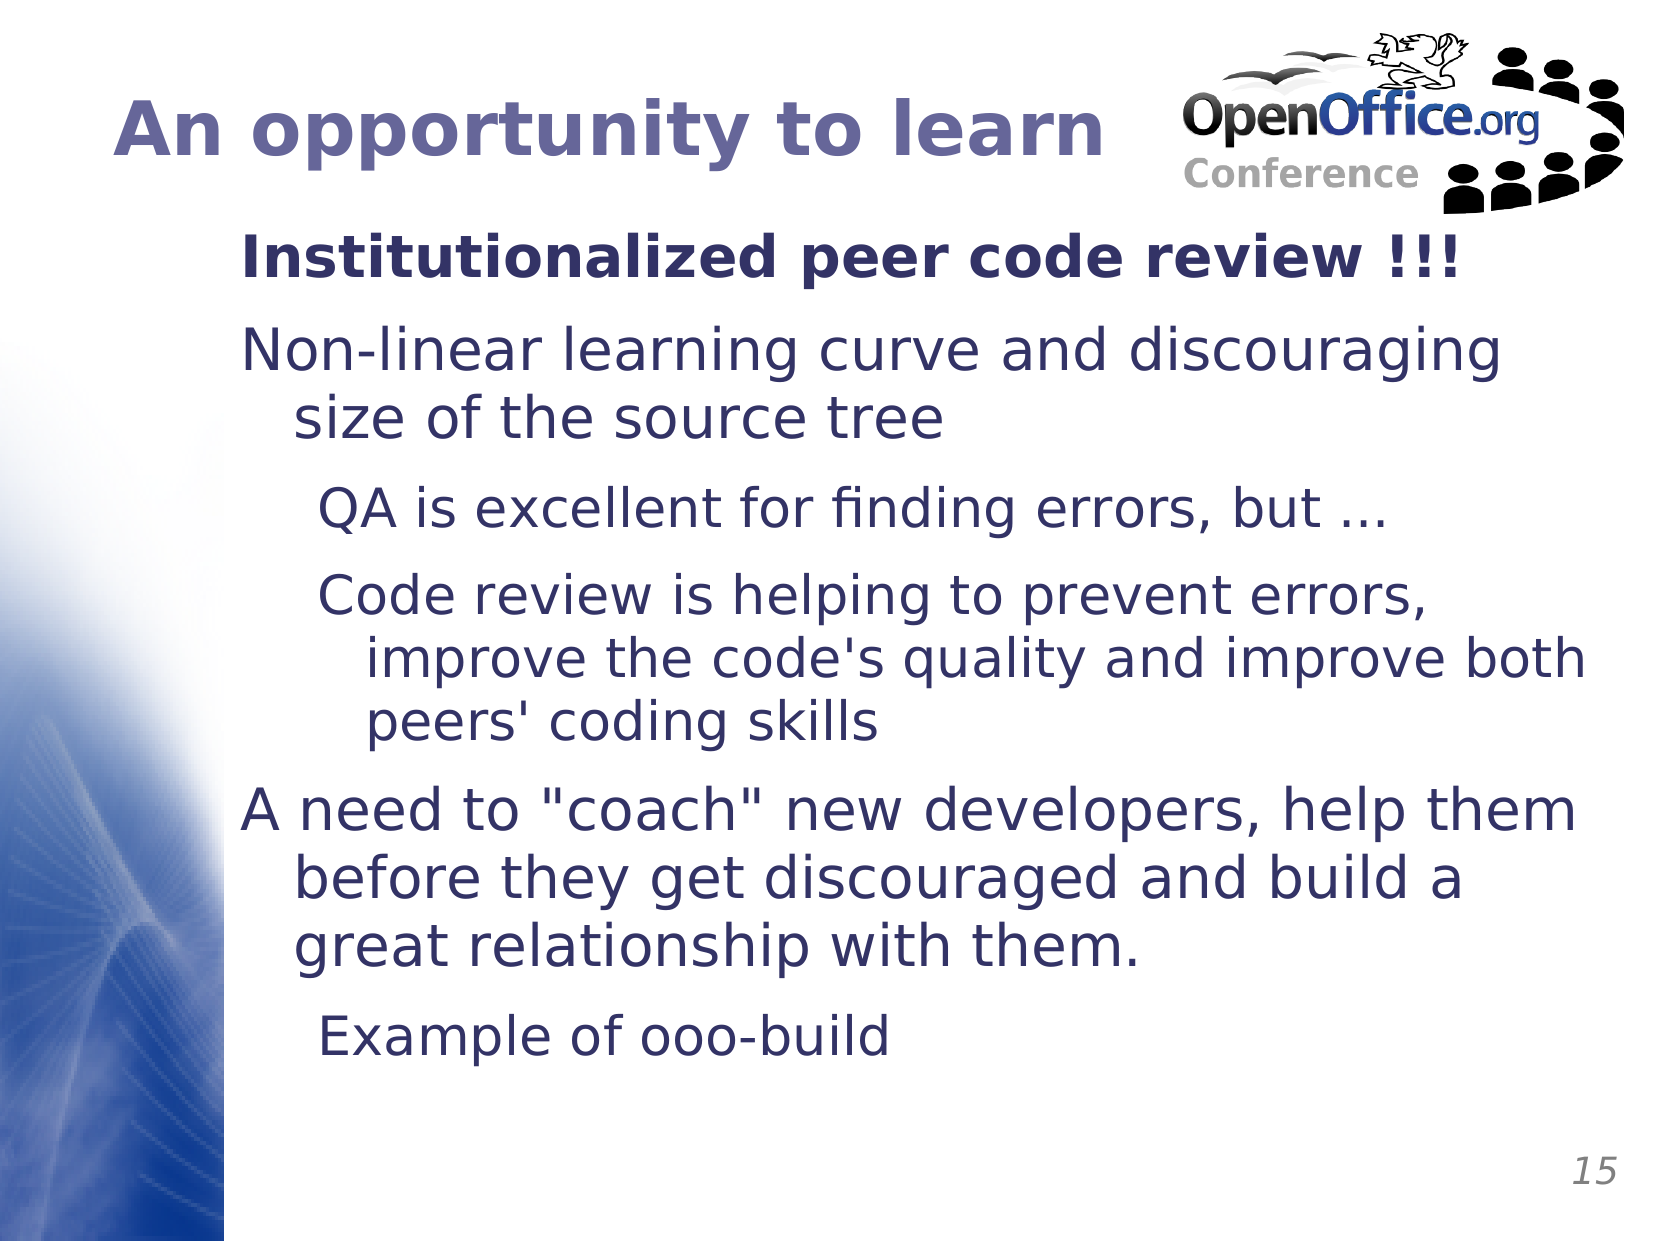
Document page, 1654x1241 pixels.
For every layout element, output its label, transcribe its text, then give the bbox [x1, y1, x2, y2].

list Institutionalized peer code review !!! Non-linear learning curve and discouraging size of the source tree QA is excellent for finding errors, but ... Code review is helping to prevent errors, improve the code's quality and improve both peers' coding skills A need to "coach" new developers, help them before they get discouraged and build a great relationship with them. Example of ooo-build [223, 223, 1619, 1133]
picture [1183, 33, 1624, 214]
picture [0, 0, 224, 1241]
title An opportunity to learn [24, 72, 1179, 186]
